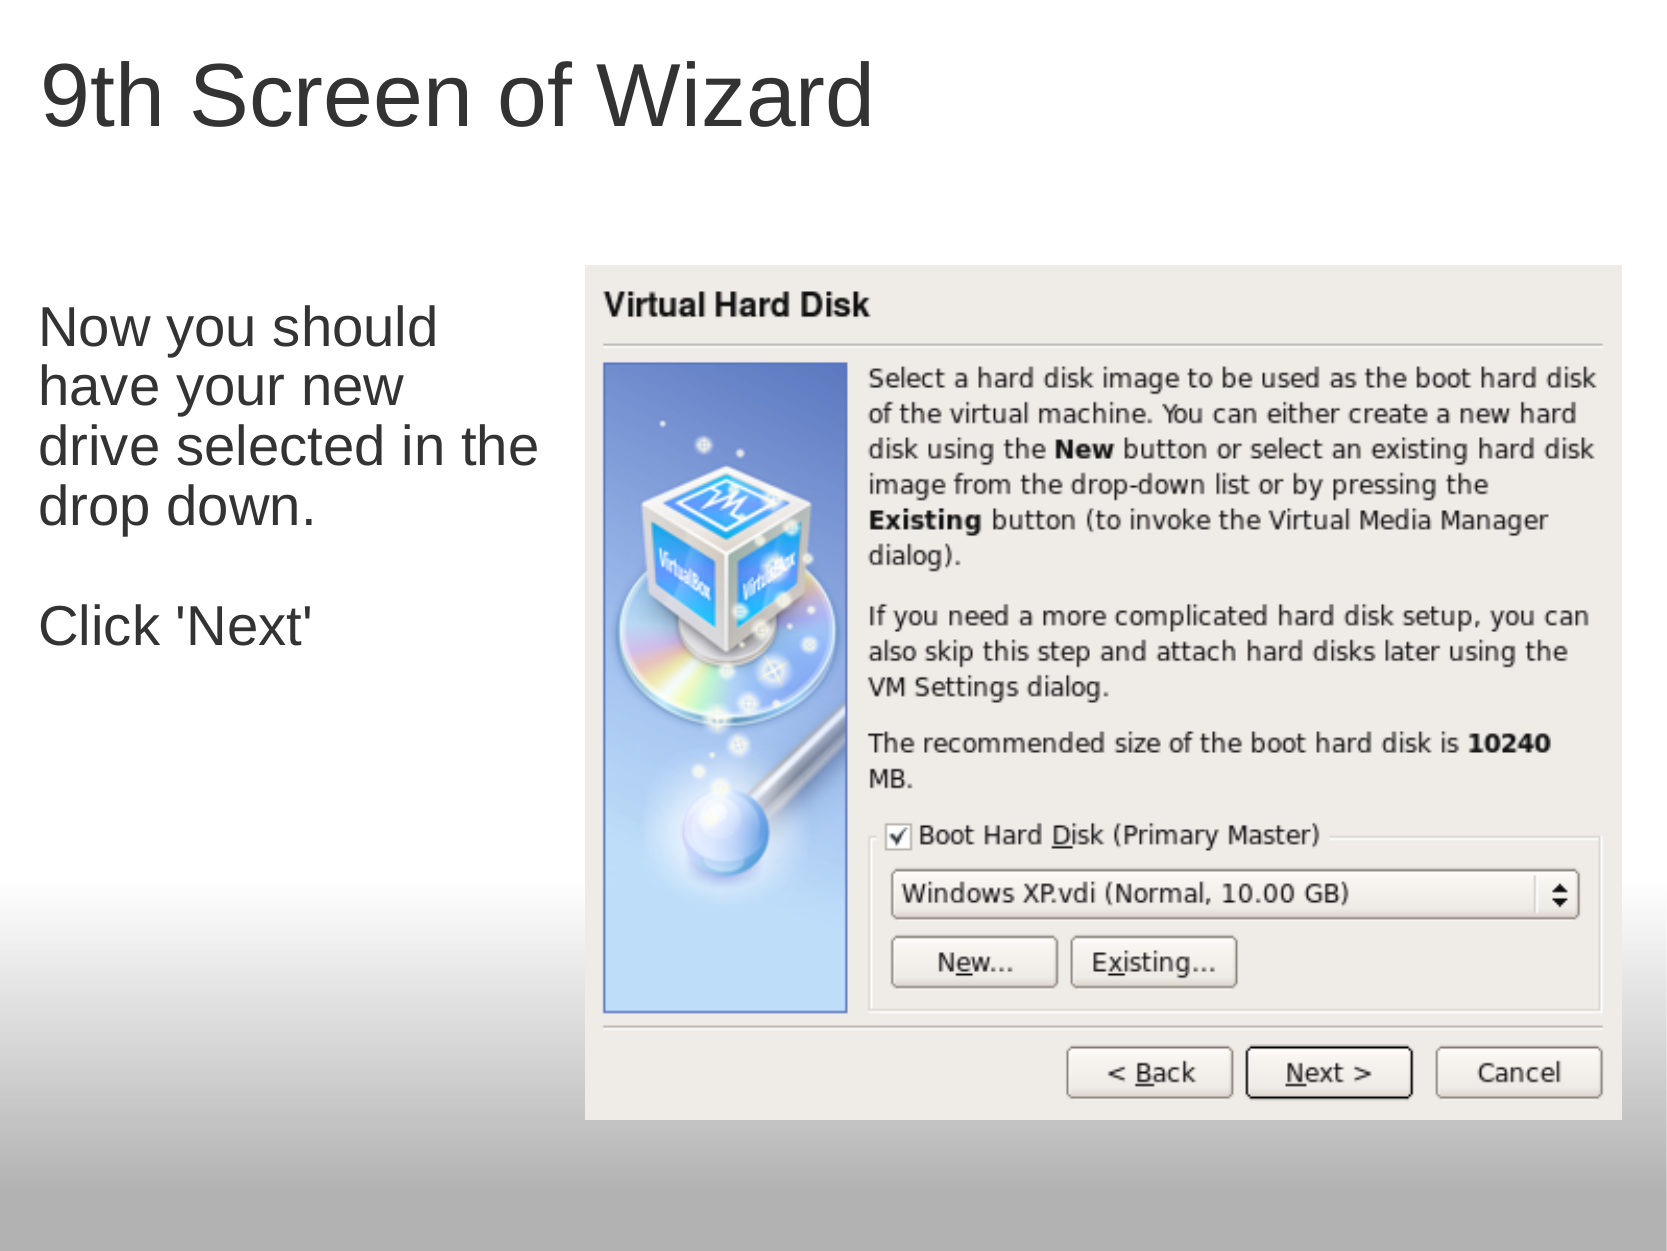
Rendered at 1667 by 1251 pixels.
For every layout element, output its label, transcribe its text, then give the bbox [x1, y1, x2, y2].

list Now you should have your new drive selected in the drop down. Click 'Next' [38, 298, 541, 1089]
title 9th Screen of Wizard [40, 50, 1627, 201]
picture [0, 0, 1667, 1251]
